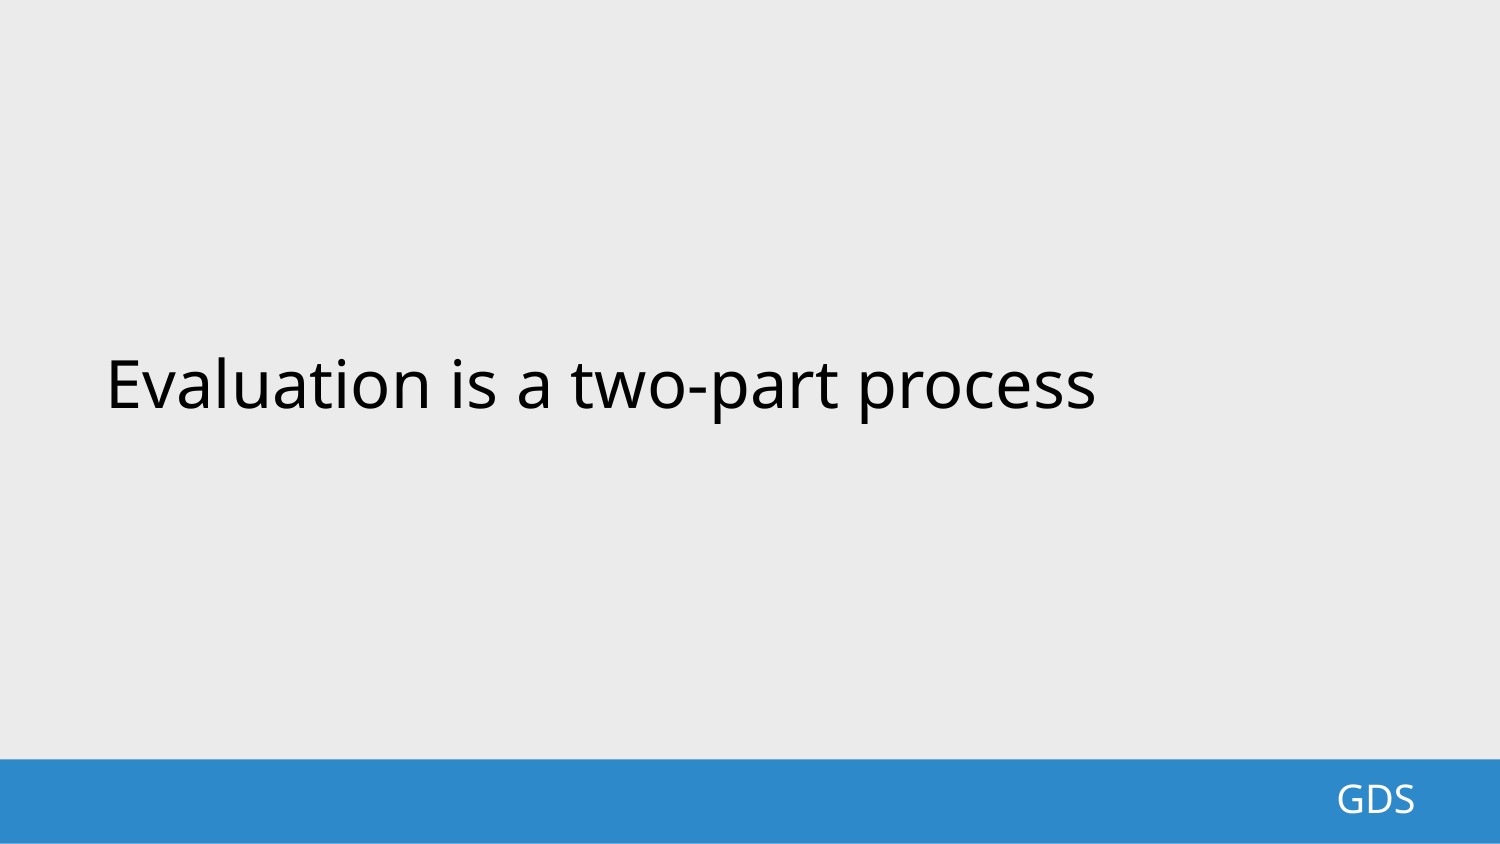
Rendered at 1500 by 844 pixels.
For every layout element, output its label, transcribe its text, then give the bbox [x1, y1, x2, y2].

text_box Evaluation is a two-part process [102, 0, 1397, 765]
